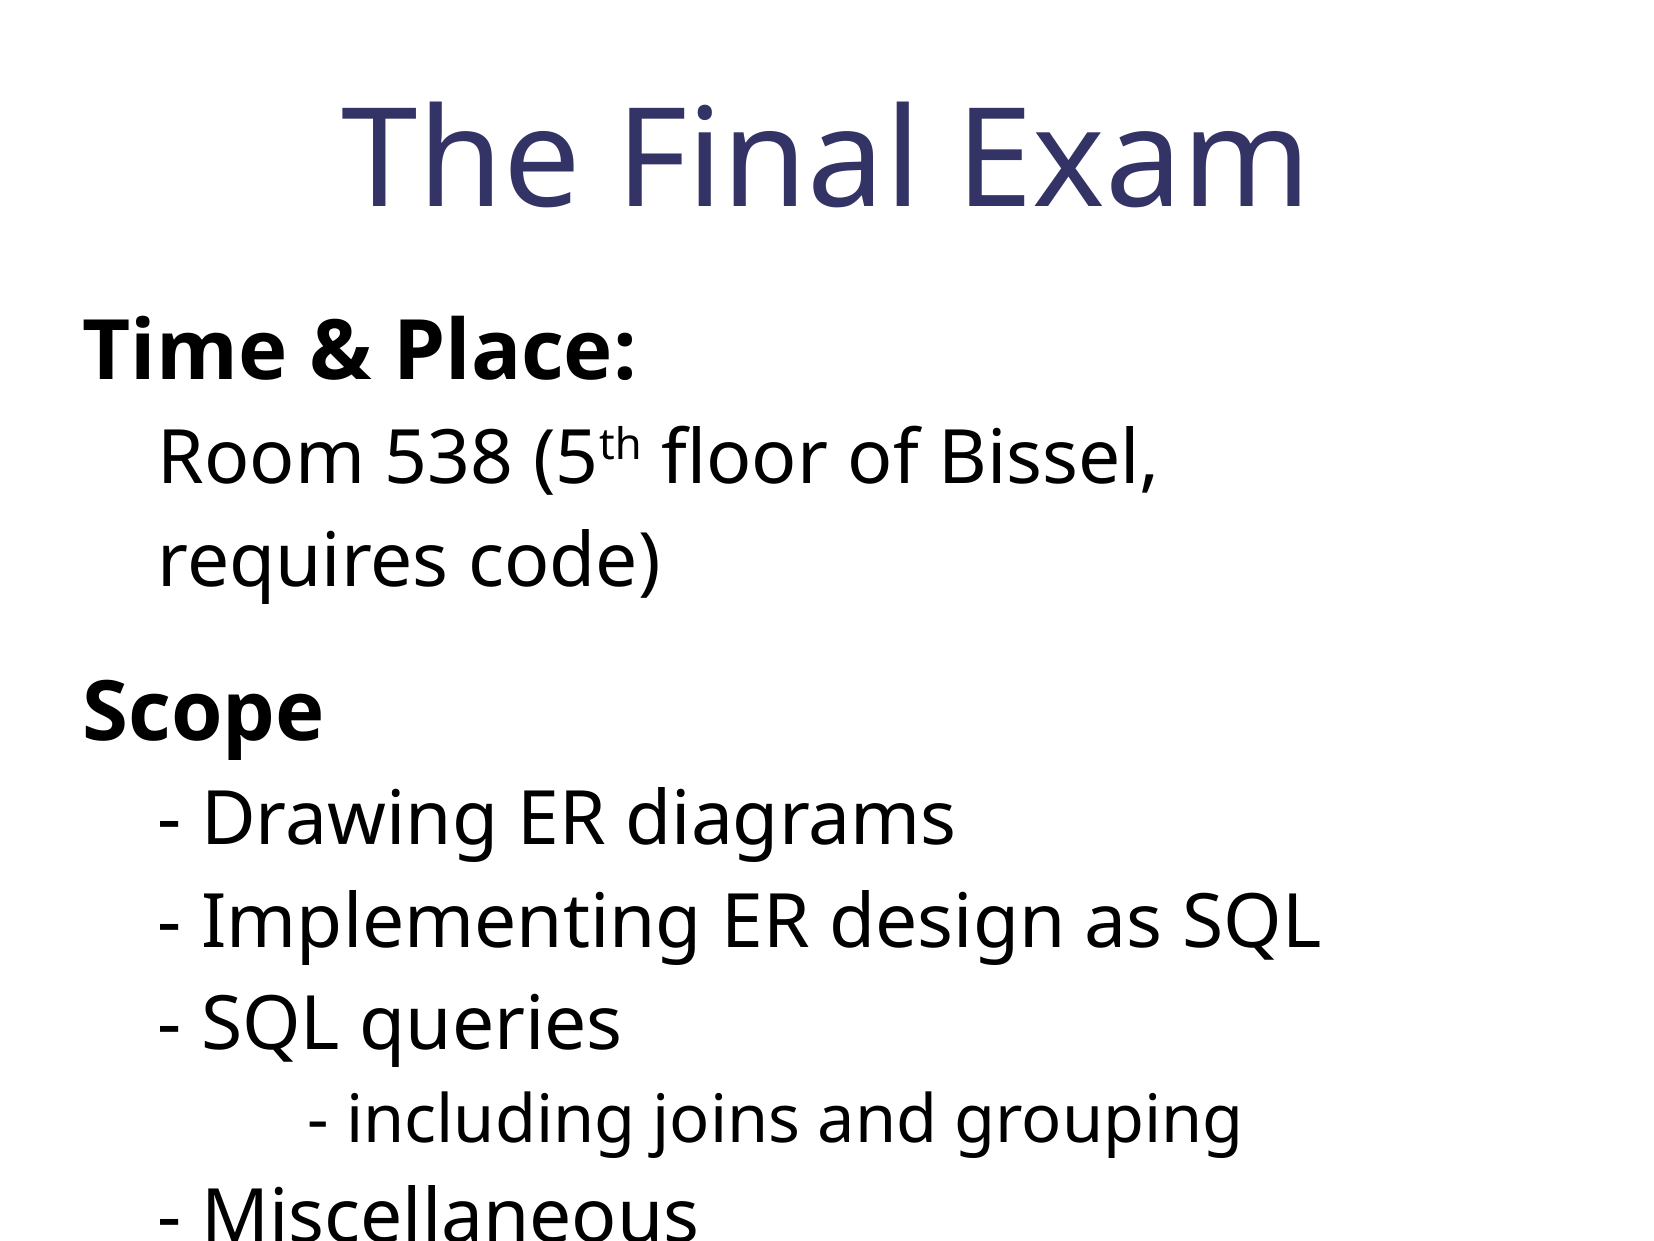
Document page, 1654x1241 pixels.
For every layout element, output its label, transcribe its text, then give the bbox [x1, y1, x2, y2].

title The Final Exam [82, 49, 1571, 257]
subtitle Time & Place: Room 538 (5th floor of Bissel, requires code) Scope - Drawing ER diagrams - Implementing ER design as SQL - SQL queries - including joins and grouping - Miscellaneous - see website for sample questions [82, 290, 1571, 1241]
